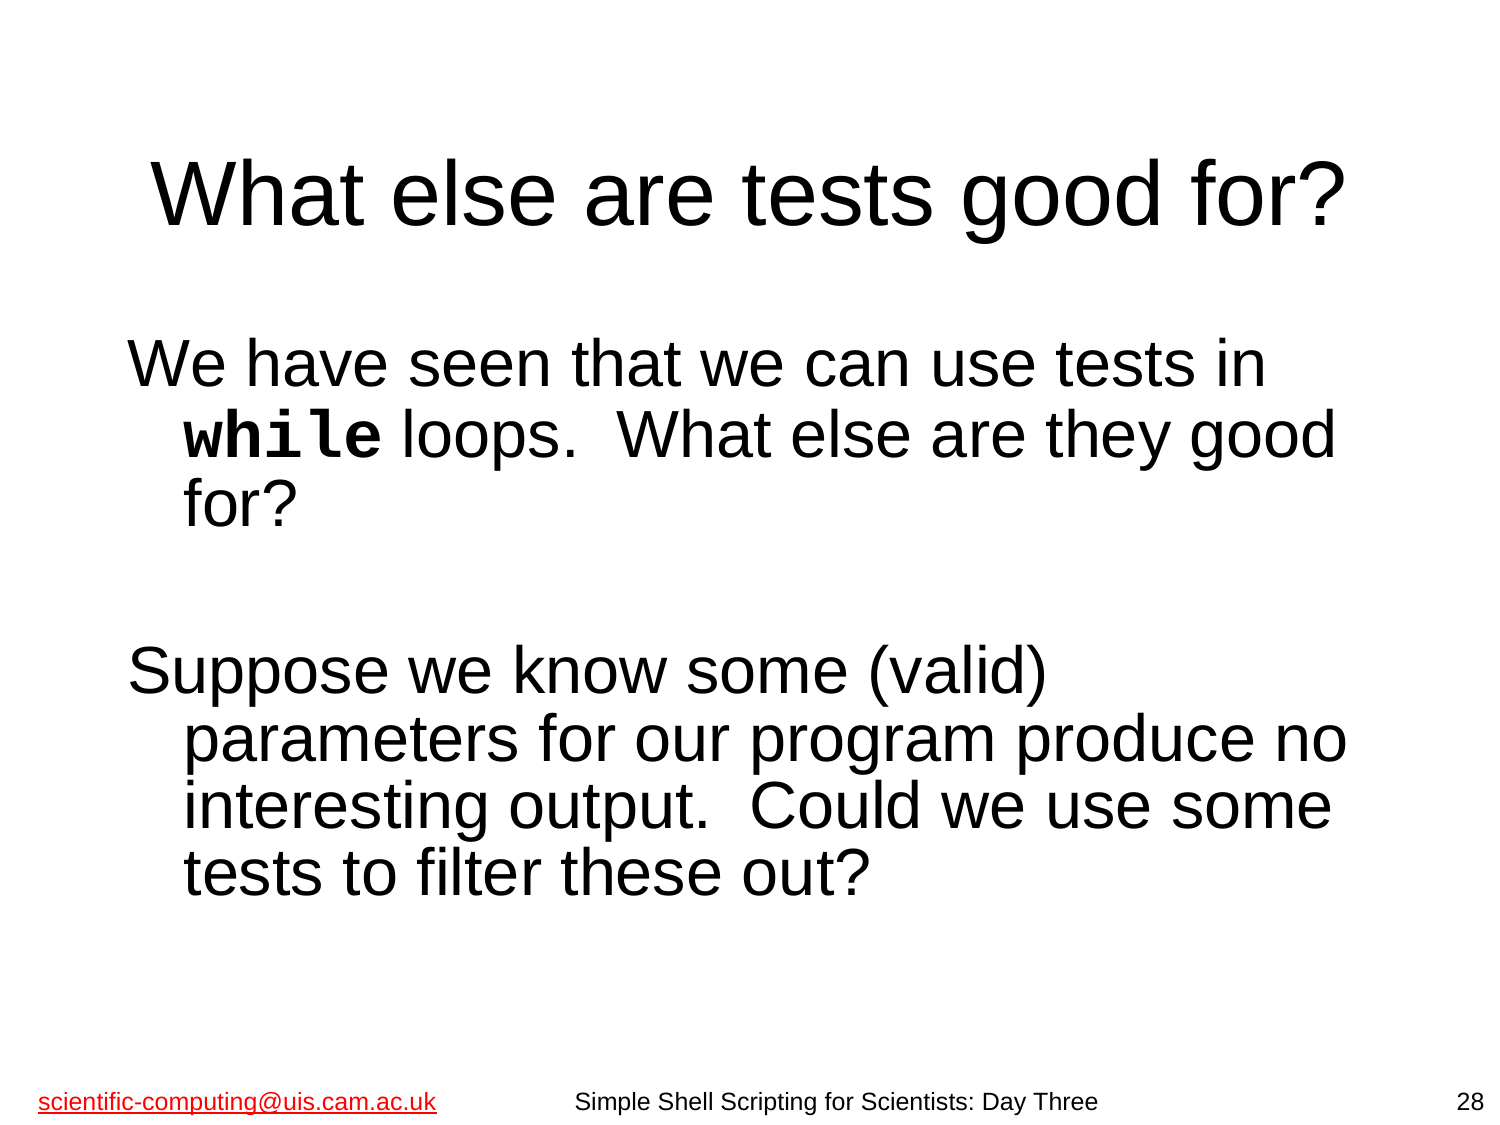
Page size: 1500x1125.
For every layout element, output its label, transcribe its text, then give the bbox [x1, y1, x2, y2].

title What else are tests good for? [75, 99, 1426, 288]
list We have seen that we can use tests in while loops. What else are they good for? Suppose we know some (valid) parameters for our program produce no interesting output. Could we use some tests to filter these out? [112, 324, 1388, 1001]
